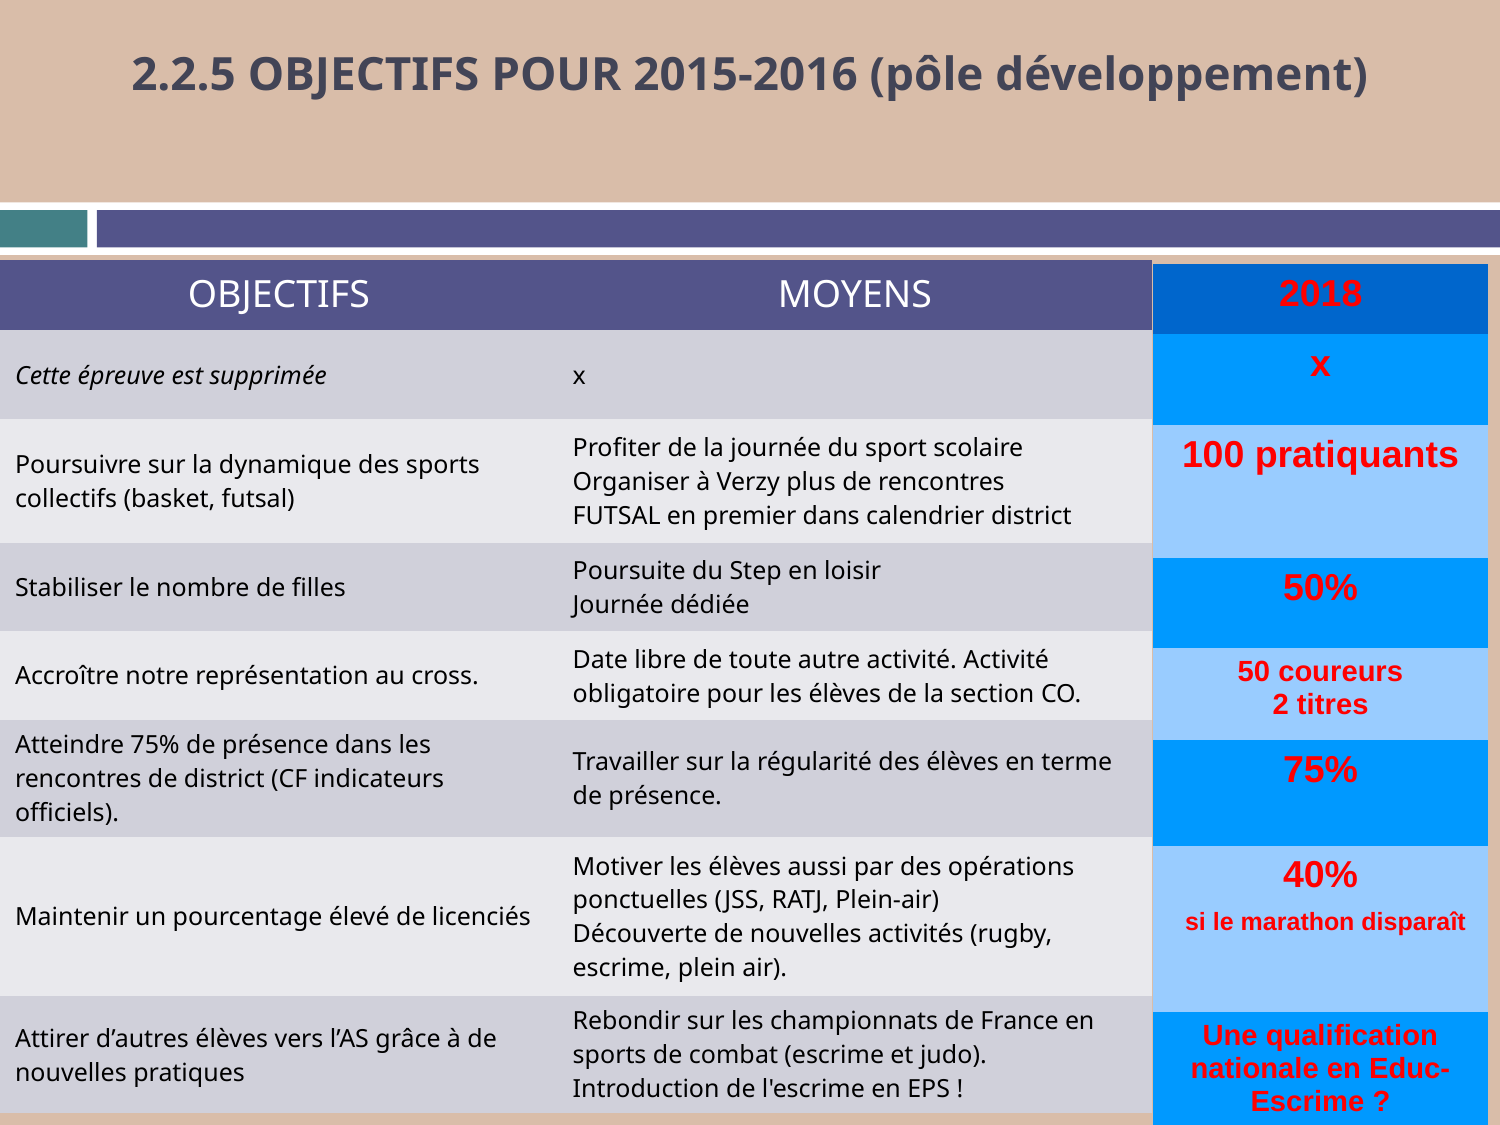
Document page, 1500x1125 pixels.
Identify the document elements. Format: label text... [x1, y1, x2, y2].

table_header 2018 [1153, 264, 1488, 334]
table_cell Une qualification nationale en Educ-Escrime ? [1153, 1012, 1488, 1125]
table_cell 75% [1153, 740, 1488, 846]
table_cell Motiver les élèves aussi par des opérations ponctuelles (JSS, RATJ, Plein-air) Découverte de nouvelles activités (rugby, escrime, plein air). [558, 837, 1152, 996]
title 2.2.5 OBJECTIFS POUR 2015-2016 (pôle développement) [0, 37, 1500, 200]
table_cell Rebondir sur les championnats de France en sports de combat (escrime et judo). Introduction de l'escrime en EPS ! [558, 996, 1152, 1113]
table_cell Attirer d’autres élèves vers l’AS grâce à de nouvelles pratiques [0, 996, 558, 1113]
table_cell Stabiliser le nombre de filles [0, 543, 558, 631]
table_cell Date libre de toute autre activité. Activité obligatoire pour les élèves de la section CO. [558, 631, 1152, 720]
table_header MOYENS [558, 260, 1152, 330]
table_cell Cette épreuve est supprimée [0, 330, 558, 419]
table_cell x [1153, 334, 1488, 425]
table_cell 50 coureurs 2 titres [1153, 648, 1488, 740]
table_cell Poursuite du Step en loisir Journée dédiée [558, 543, 1152, 631]
table_cell 40% si le marathon disparaît [1153, 846, 1488, 1012]
table_cell Travailler sur la régularité des élèves en terme de présence. [558, 720, 1152, 837]
table_cell Maintenir un pourcentage élevé de licenciés [0, 837, 558, 996]
table_cell 50% [1153, 558, 1488, 648]
table_cell x [558, 330, 1152, 419]
table_cell Atteindre 75% de présence dans les rencontres de district (CF indicateurs officiels). [0, 720, 558, 837]
table_cell Profiter de la journée du sport scolaire Organiser à Verzy plus de rencontres FUTSAL en premier dans calendrier district [558, 419, 1152, 543]
table_header OBJECTIFS [0, 260, 558, 330]
table_cell Accroître notre représentation au cross. [0, 631, 558, 720]
table_cell Poursuivre sur la dynamique des sports collectifs (basket, futsal) [0, 419, 558, 543]
table_cell 100 pratiquants [1153, 425, 1488, 558]
